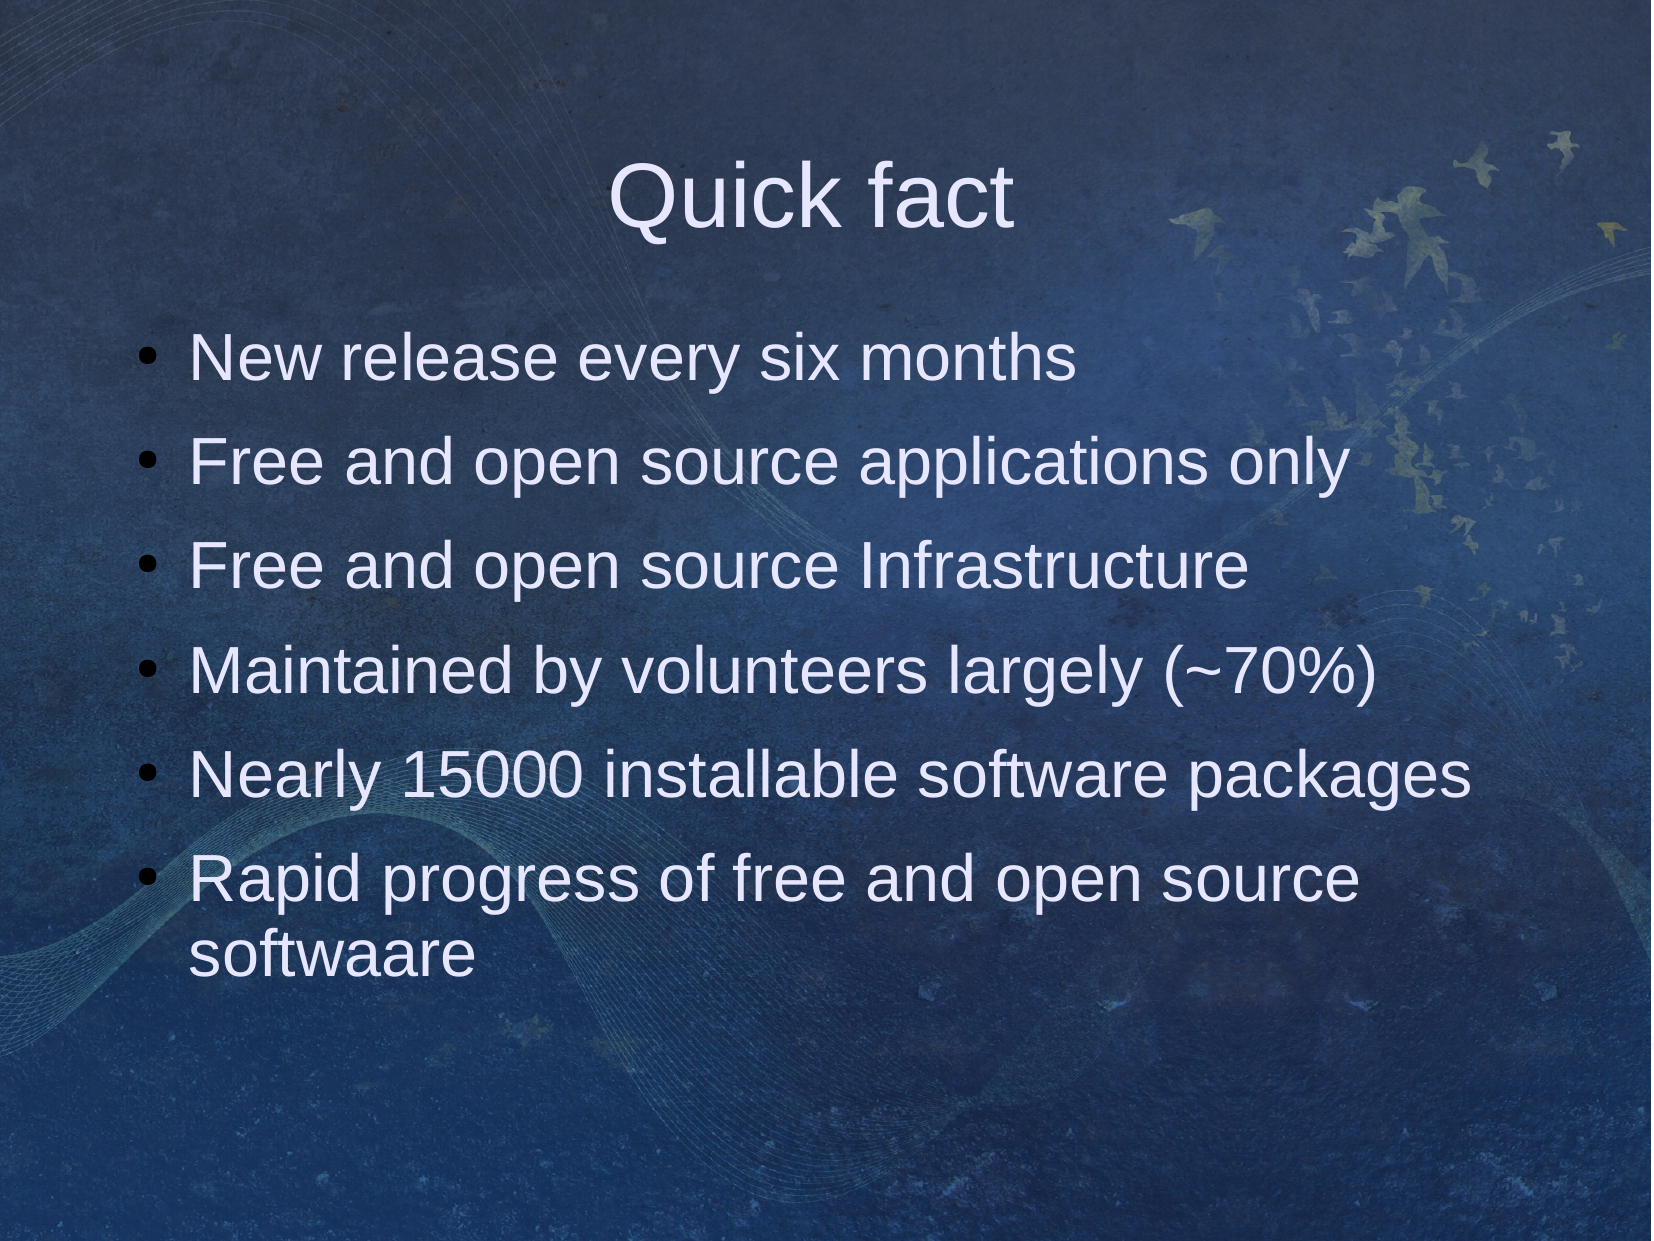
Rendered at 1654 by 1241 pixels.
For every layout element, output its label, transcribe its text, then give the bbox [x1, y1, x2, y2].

picture [0, 0, 1654, 1241]
title Quick fact [118, 112, 1506, 281]
list New release every six months Free and open source applications only Free and open source Infrastructure Maintained by volunteers largely (~70%) Nearly 15000 installable software packages Rapid progress of free and open source softwaare [118, 319, 1571, 991]
